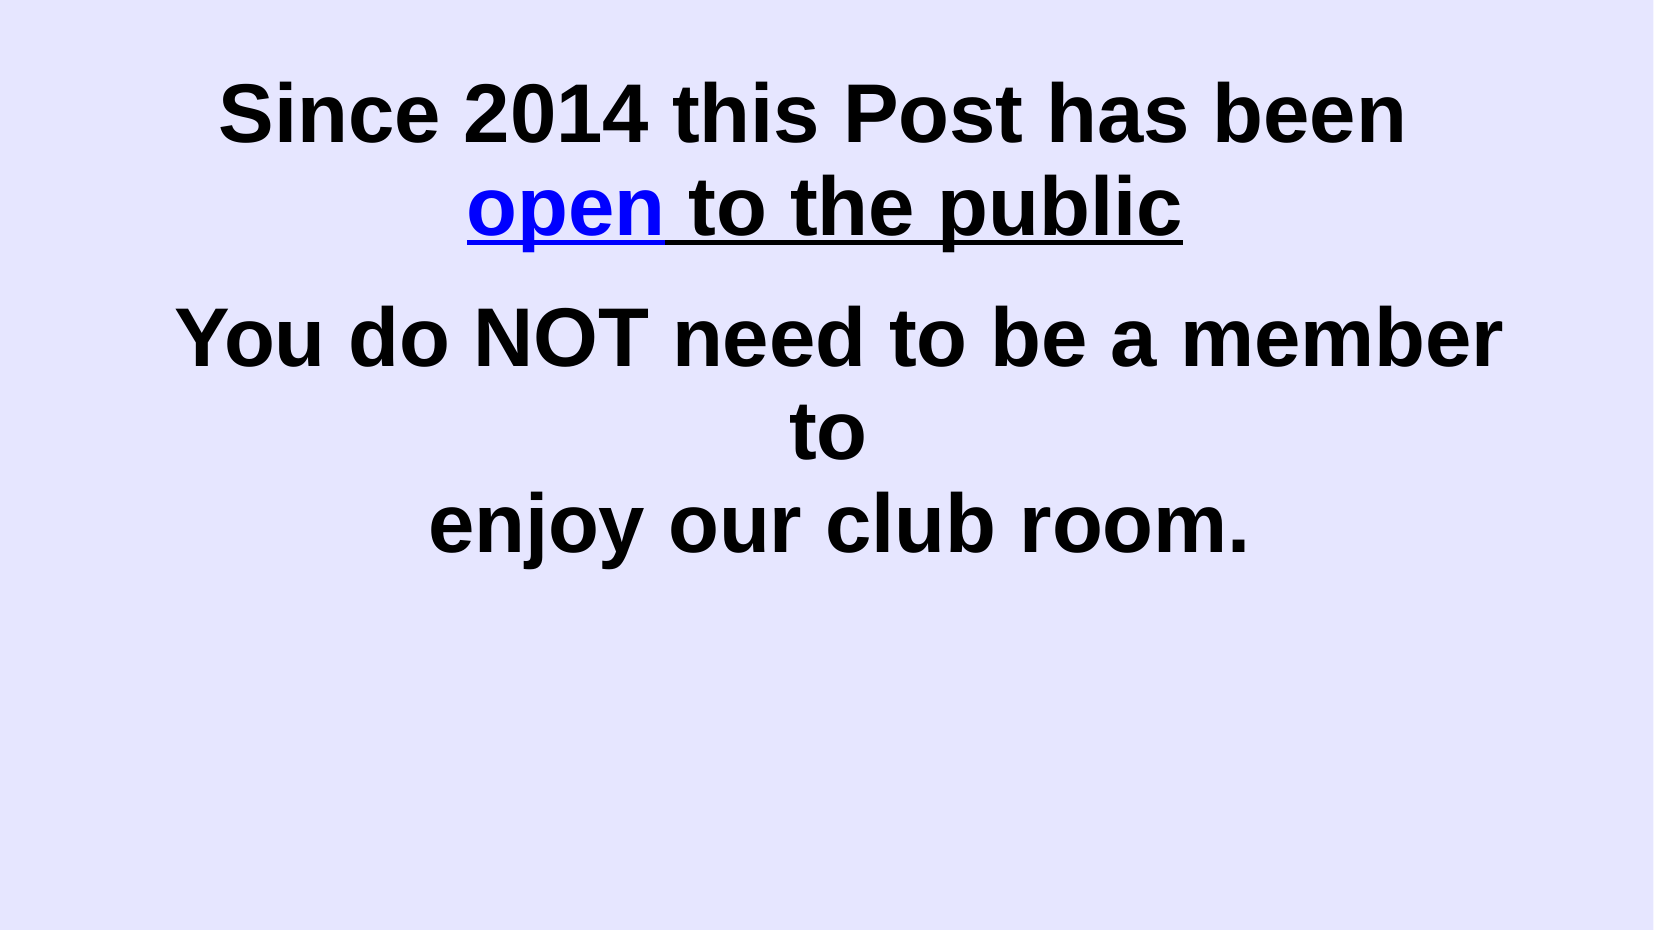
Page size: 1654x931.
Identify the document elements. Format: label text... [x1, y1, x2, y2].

text_box Since 2014 this Post has been open to the public [120, 60, 1531, 284]
text_box You do NOT need to be a member to enjoy our club room. [120, 284, 1561, 578]
